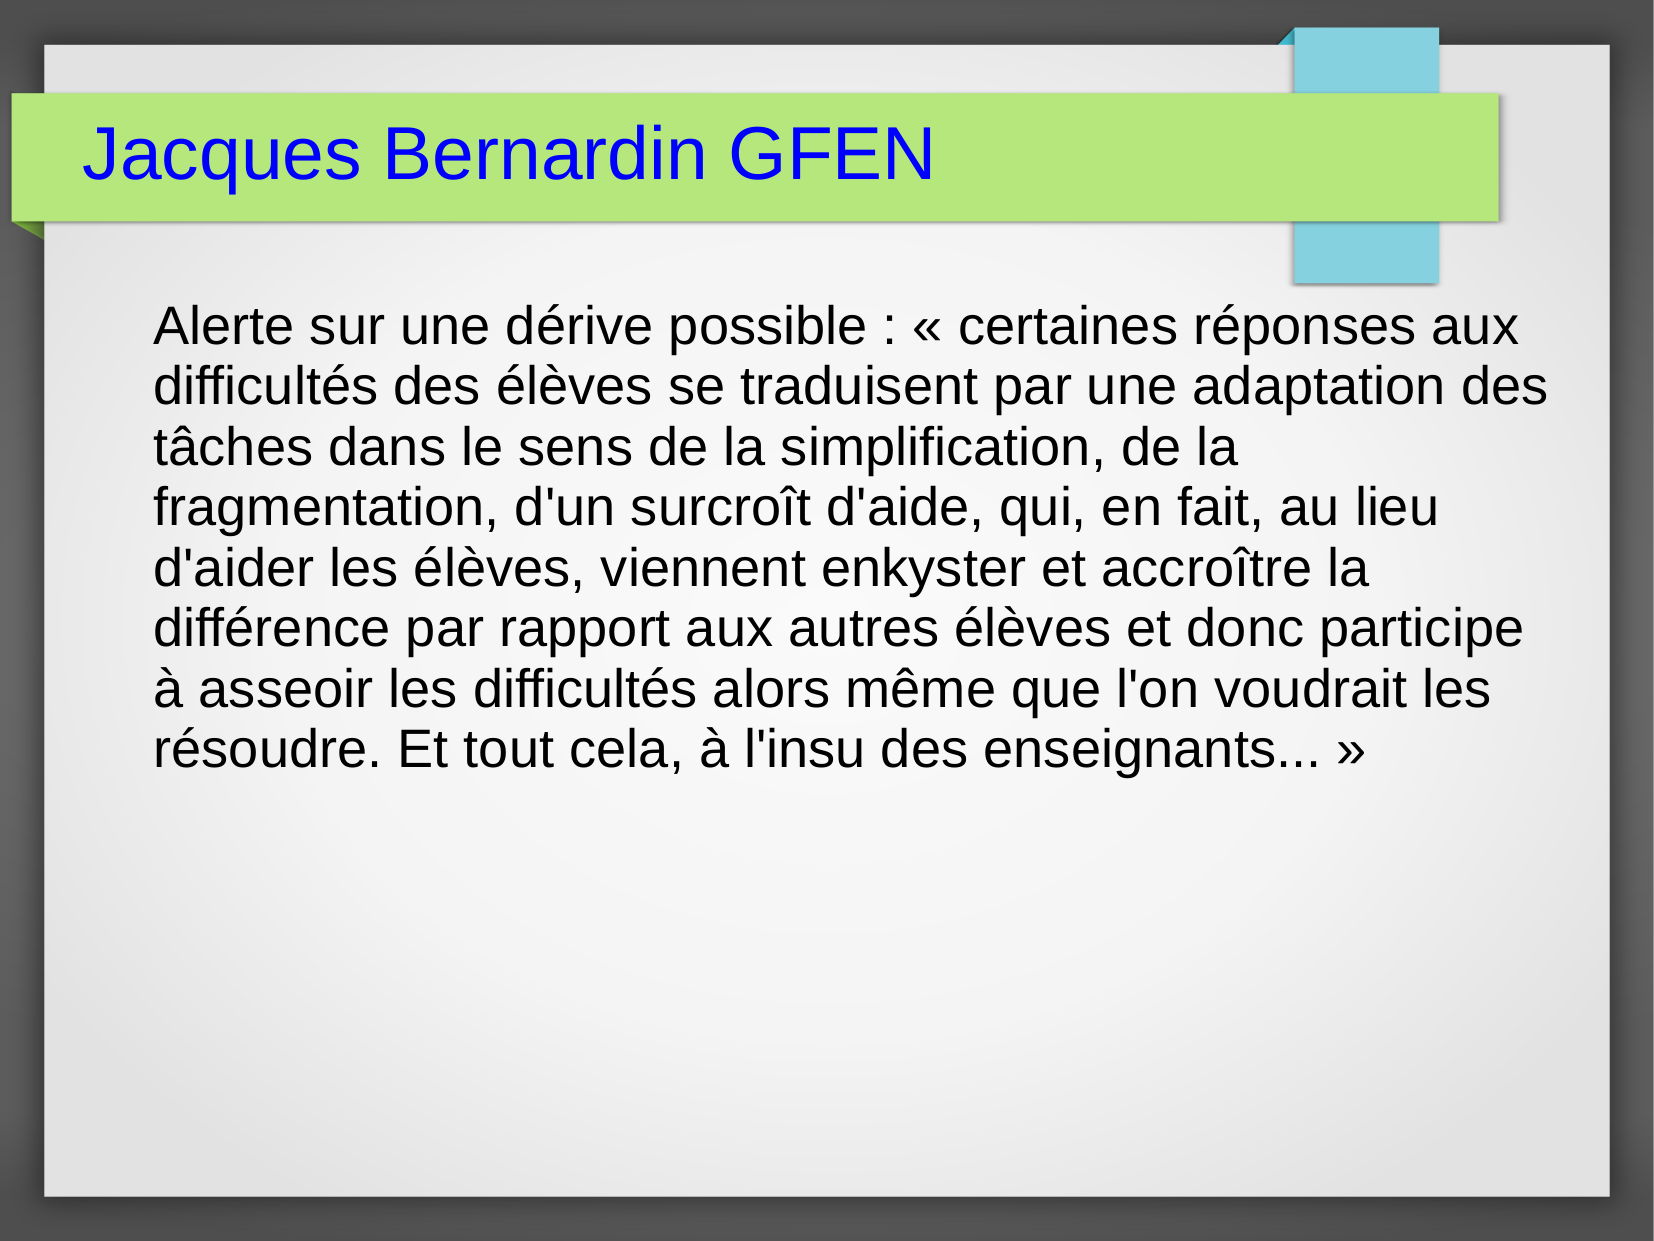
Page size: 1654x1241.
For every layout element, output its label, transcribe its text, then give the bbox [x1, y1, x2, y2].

title Jacques Bernardin GFEN [82, 94, 1264, 213]
list Alerte sur une dérive possible : « certaines réponses aux difficultés des élèves se traduisent par une adaptation des tâches dans le sens de la simplification, de la fragmentation, d'un surcroît d'aide, qui, en fait, au lieu d'aider les élèves, viennent enkyster et accroître la différence par rapport aux autres élèves et donc participe à asseoir les difficultés alors même que l'on voudrait les résoudre. Et tout cela, à l'insu des enseignants... » [82, 295, 1571, 1015]
picture [0, 0, 1654, 1241]
